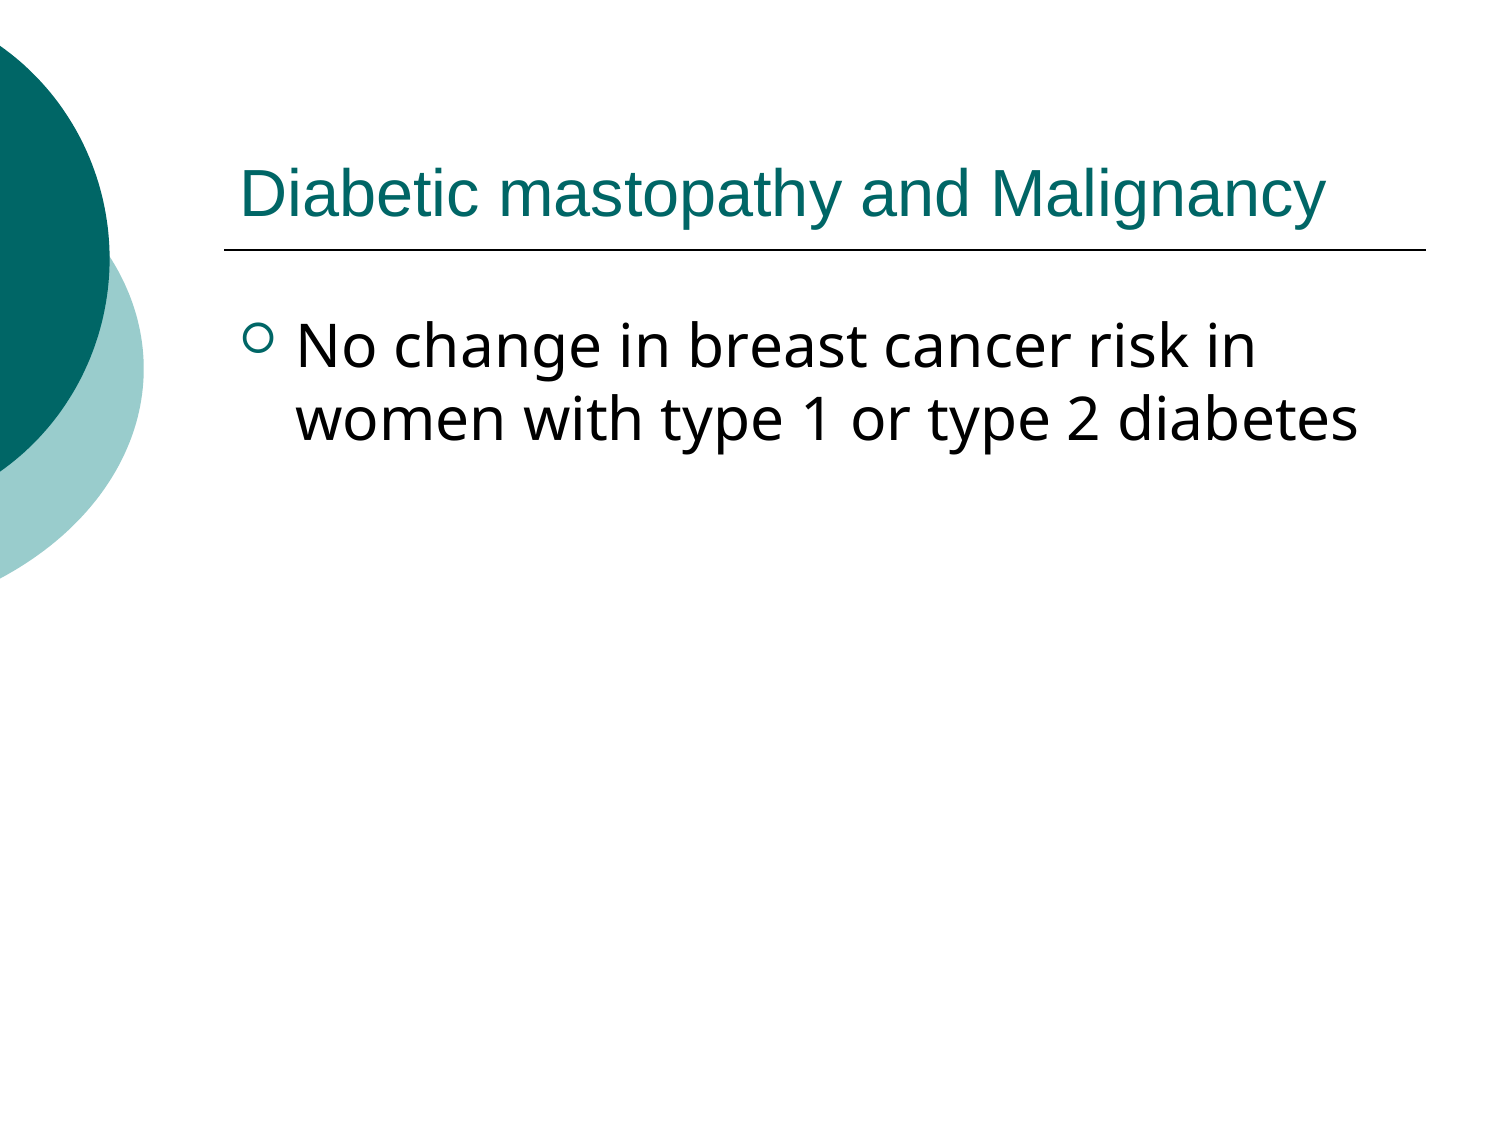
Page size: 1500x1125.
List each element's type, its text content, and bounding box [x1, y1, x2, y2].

list No change in breast cancer risk in women with type 1 or type 2 diabetes [224, 299, 1425, 975]
title Diabetic mastopathy and Malignancy [224, 49, 1425, 237]
